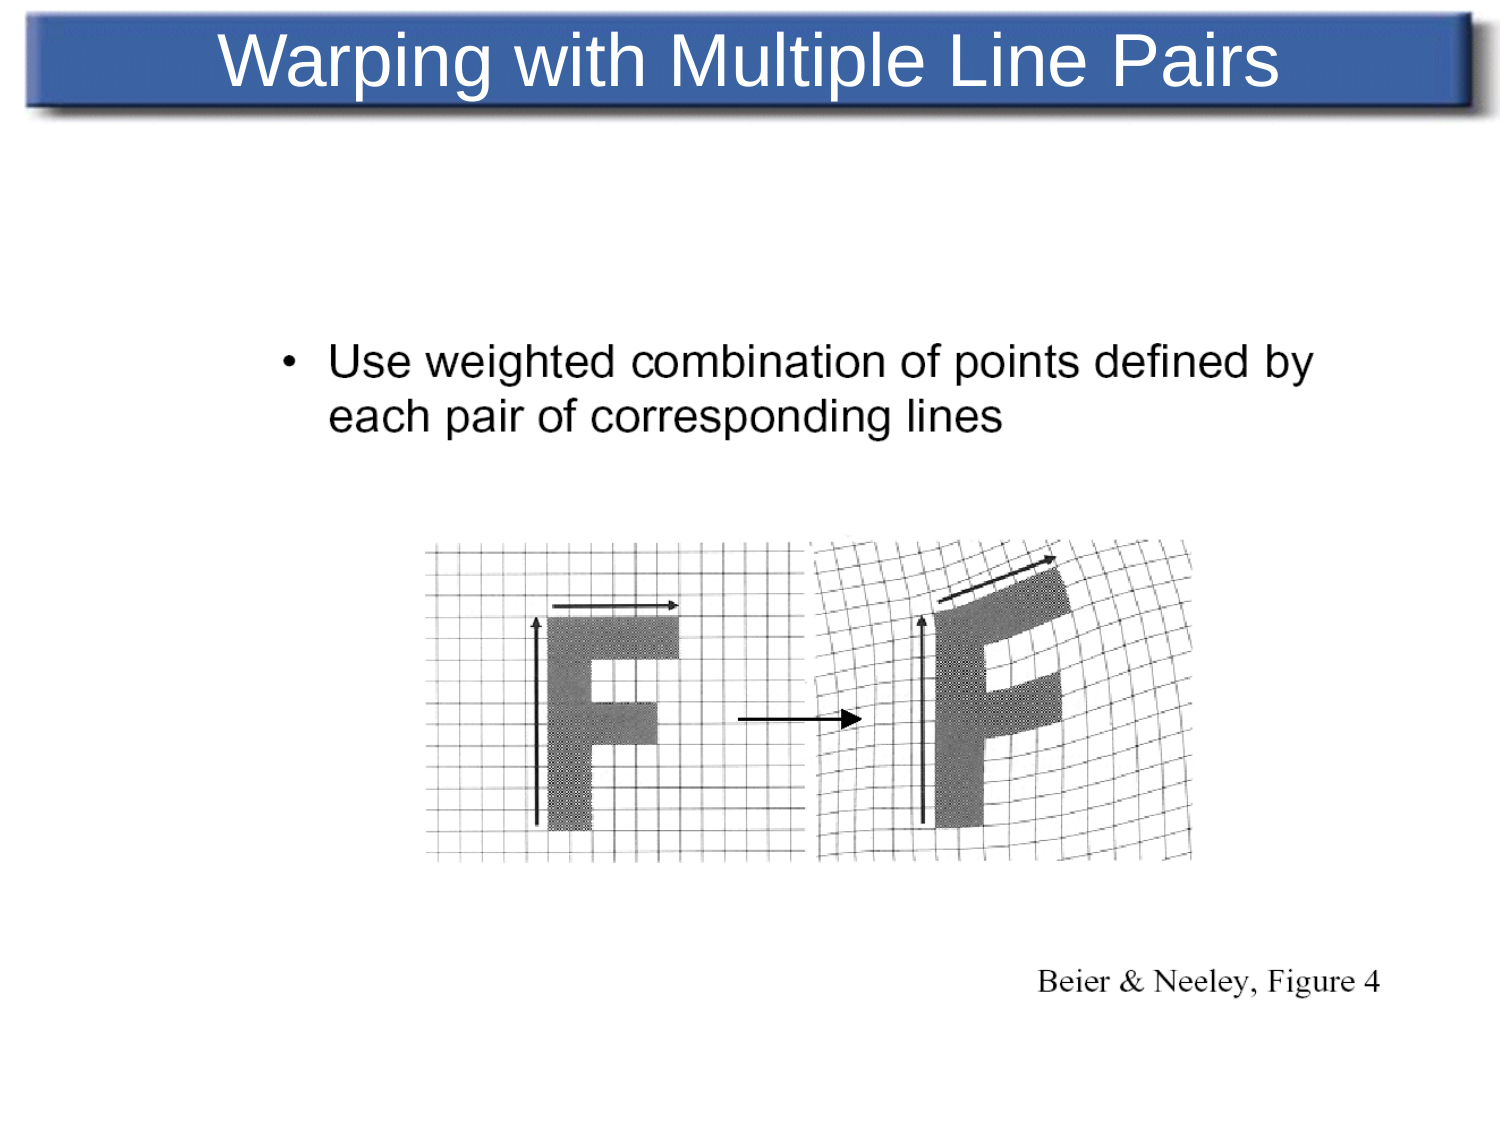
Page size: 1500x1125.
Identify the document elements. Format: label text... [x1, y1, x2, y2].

picture [271, 330, 1391, 1007]
title Warping with Multiple Line Pairs [110, 3, 1389, 110]
picture [24, 9, 1500, 125]
